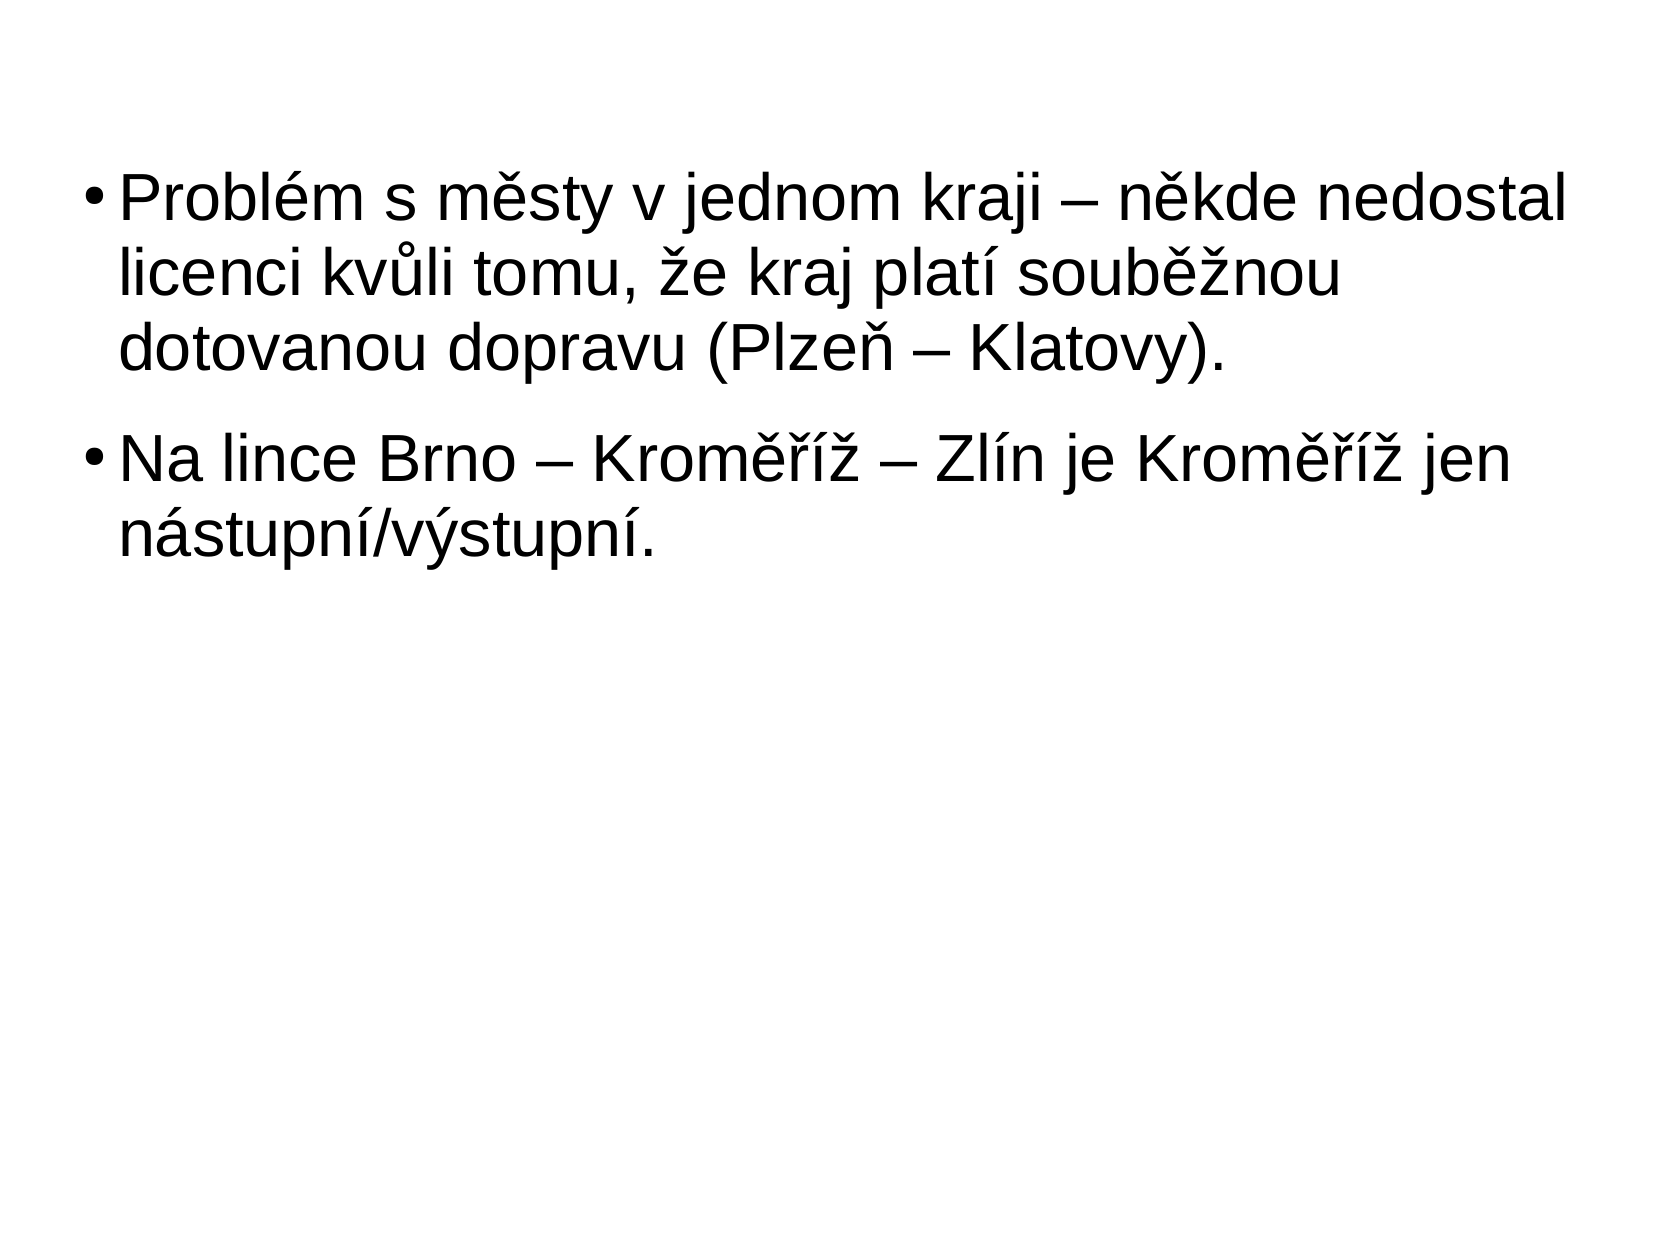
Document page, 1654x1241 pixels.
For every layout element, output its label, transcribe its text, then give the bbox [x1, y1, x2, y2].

subtitle Problém s městy v jednom kraji – někde nedostal licenci kvůli tomu, že kraj platí souběžnou dotovanou dopravu (Plzeň – Klatovy). Na lince Brno – Kroměříž – Zlín je Kroměříž jen nástupní/výstupní. [82, 49, 1571, 1109]
